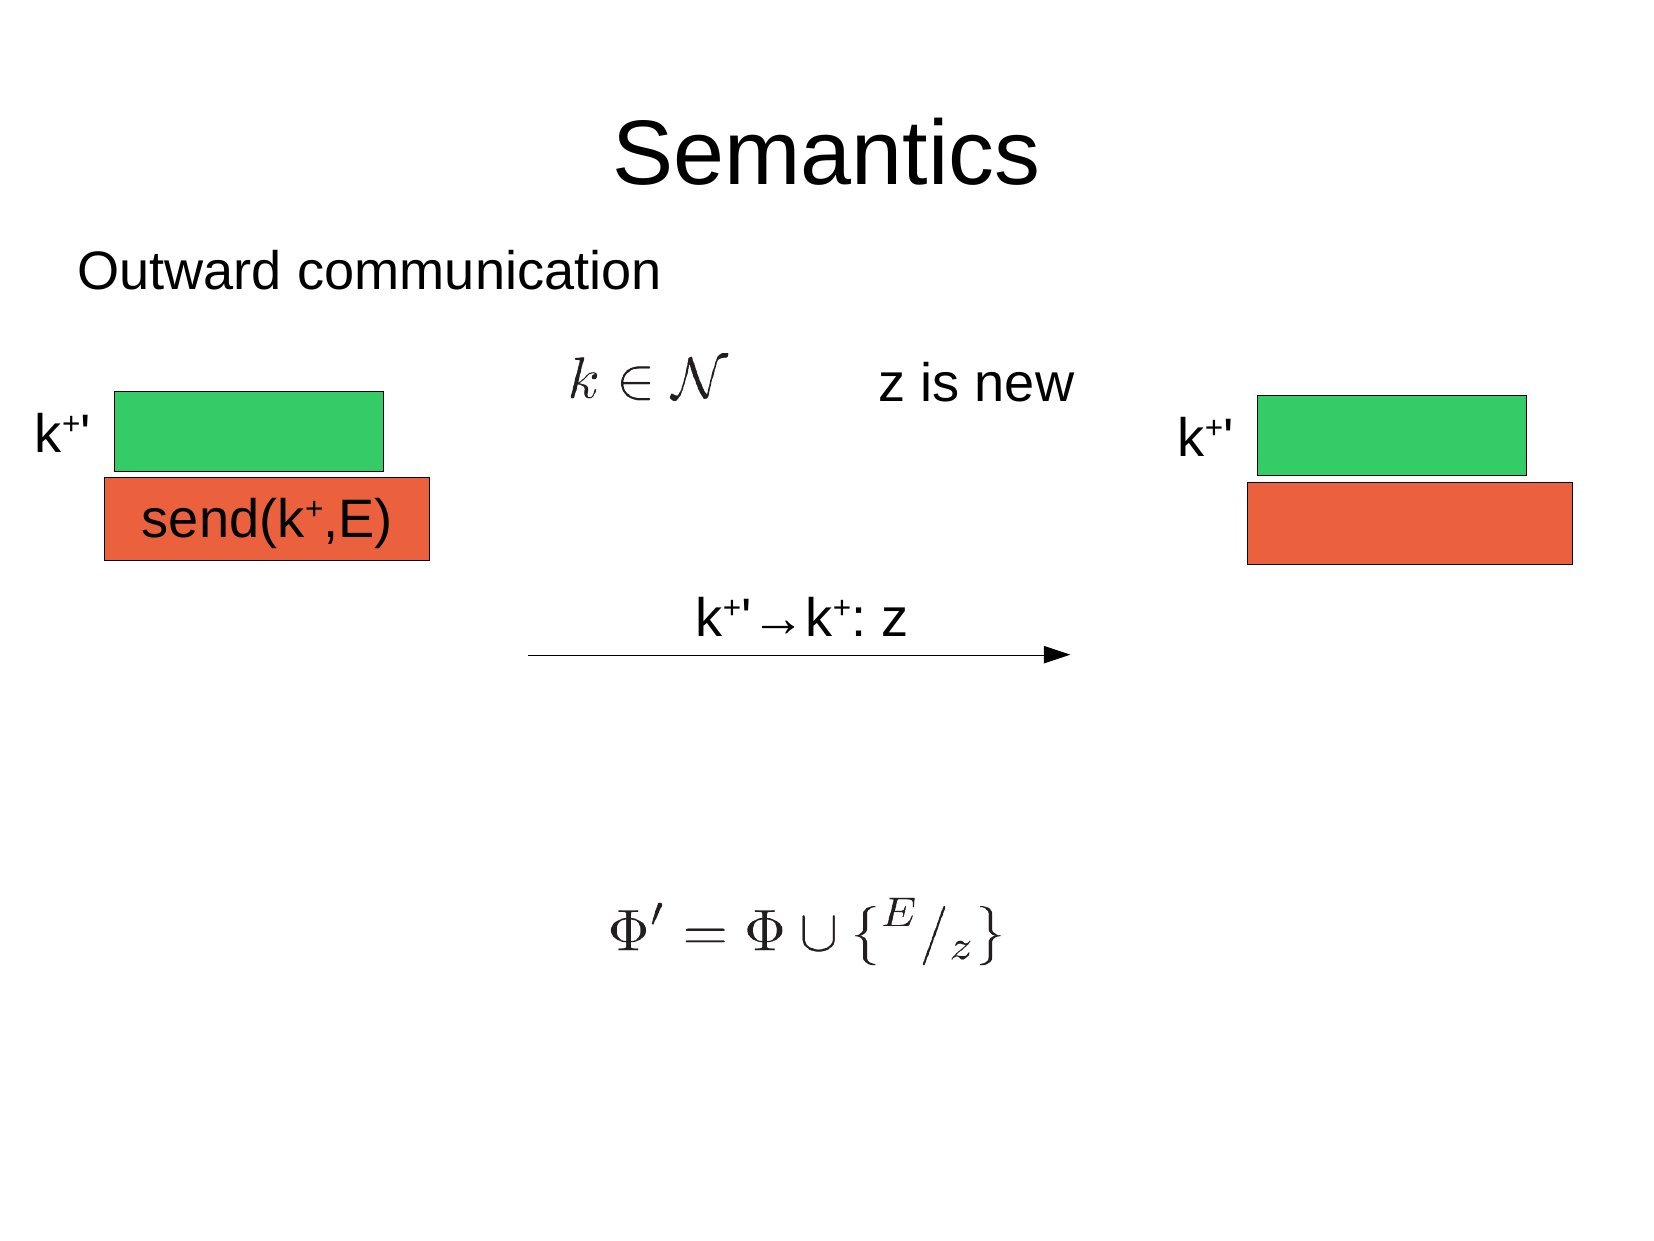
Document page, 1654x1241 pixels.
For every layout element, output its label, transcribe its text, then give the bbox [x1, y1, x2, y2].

text_box k+' [20, 395, 109, 471]
text_box Outward communication [62, 232, 709, 309]
text_box k+'→k+: z [680, 580, 975, 656]
text_box k+' [1162, 399, 1252, 475]
text_box [1257, 395, 1527, 476]
text_box z is new [863, 345, 1105, 421]
picture [563, 353, 733, 406]
picture [603, 893, 1019, 970]
title Semantics [82, 49, 1571, 257]
text_box [1247, 482, 1573, 565]
text_box [114, 391, 384, 472]
text_box send(k+,E) [104, 477, 430, 561]
